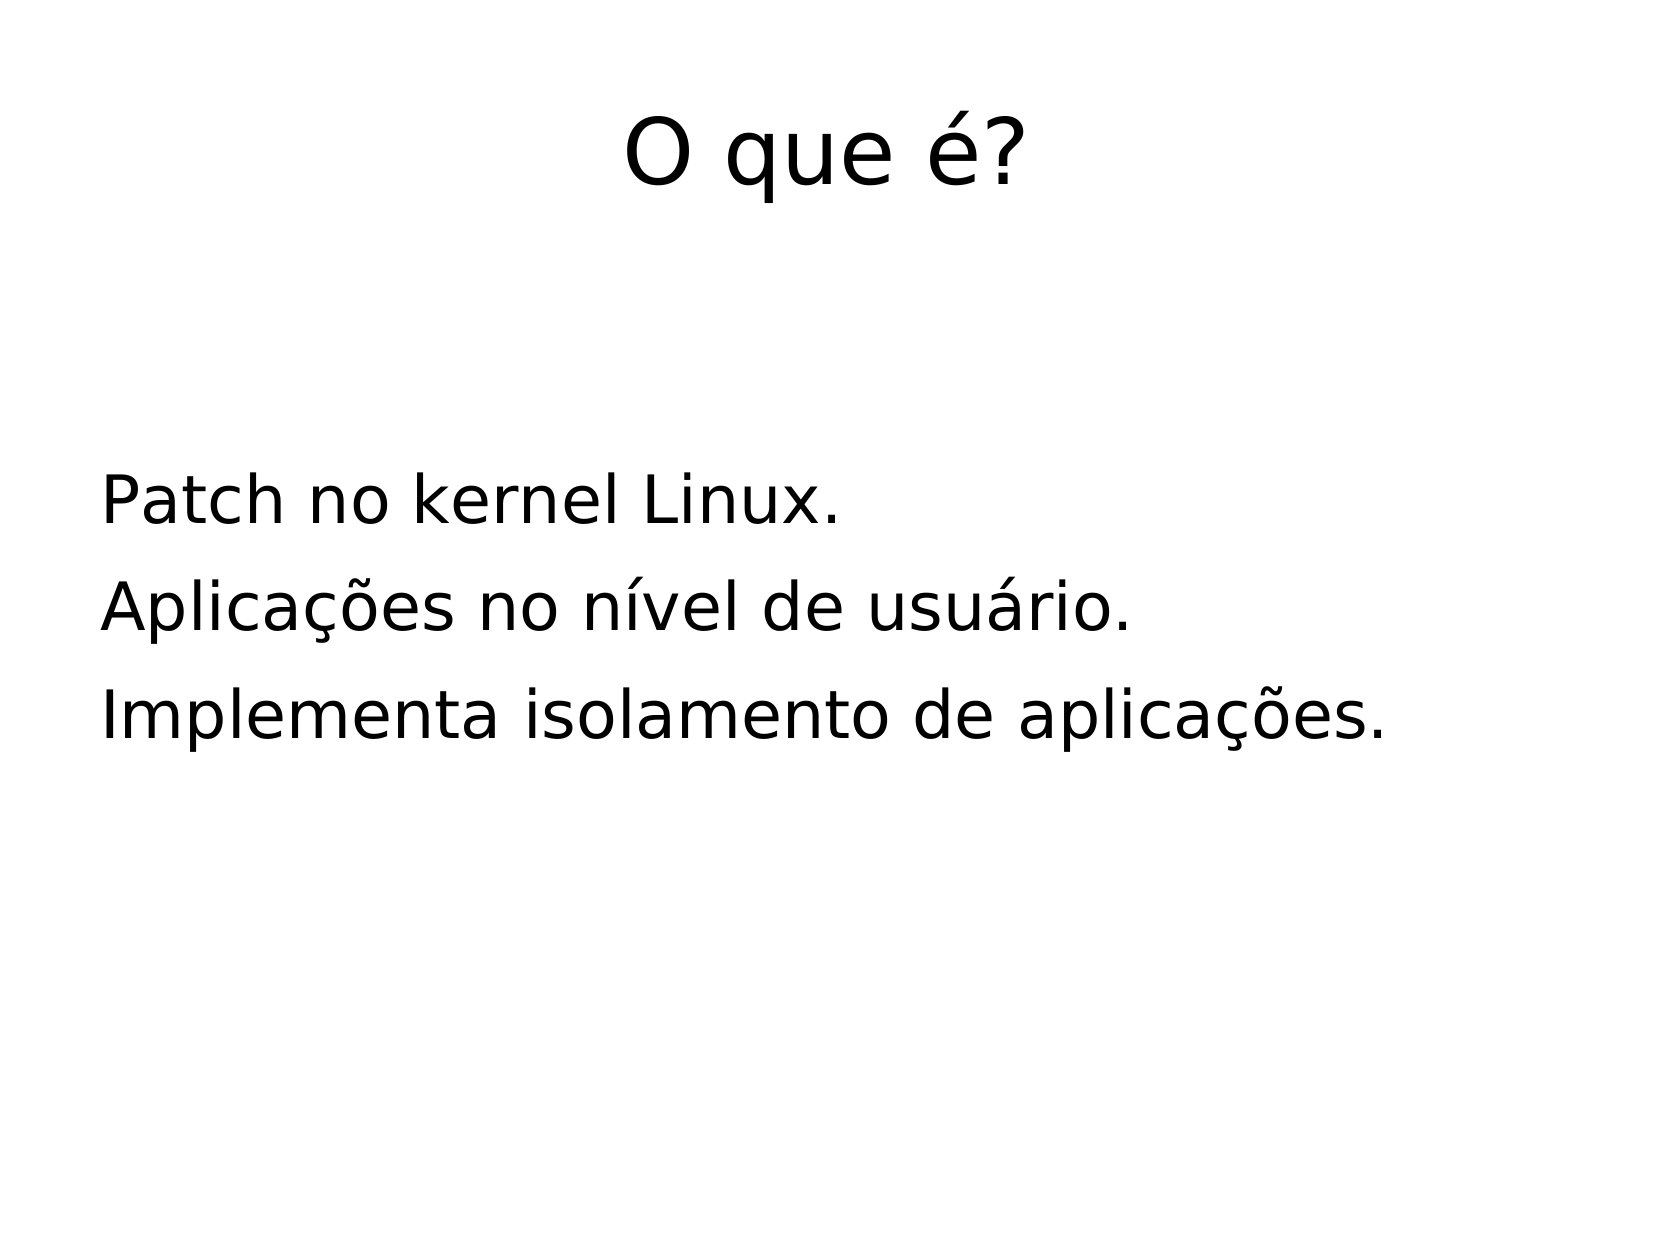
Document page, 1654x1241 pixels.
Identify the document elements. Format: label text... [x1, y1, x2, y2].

title O que é? [82, 49, 1571, 257]
list Patch no kernel Linux. Aplicações no nível de usuário. Implementa isolamento de aplicações. [82, 461, 1571, 851]
